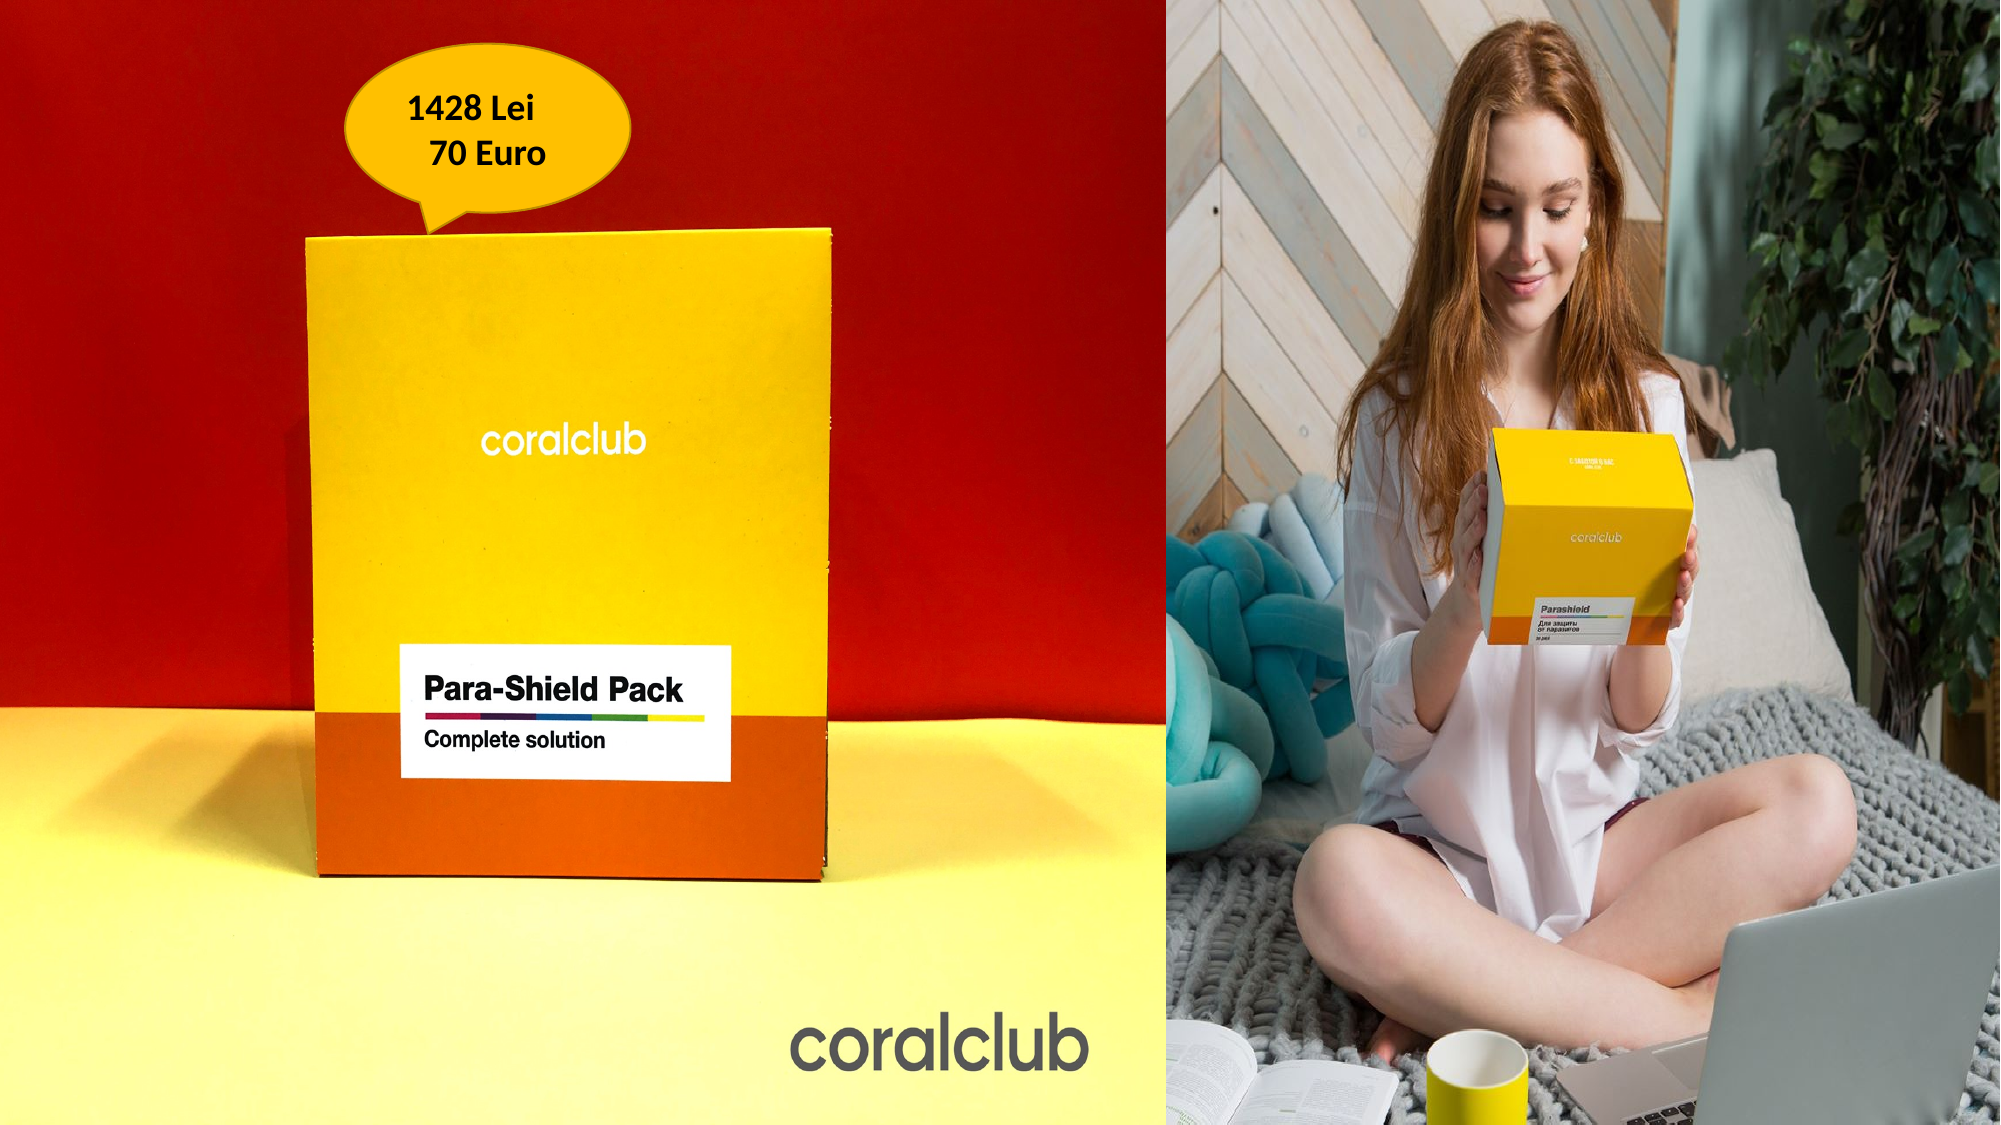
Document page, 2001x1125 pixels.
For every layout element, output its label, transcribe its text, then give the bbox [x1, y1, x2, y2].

picture [0, 0, 2000, 1125]
text_box 1428 Lei 70 Euro [345, 43, 631, 234]
